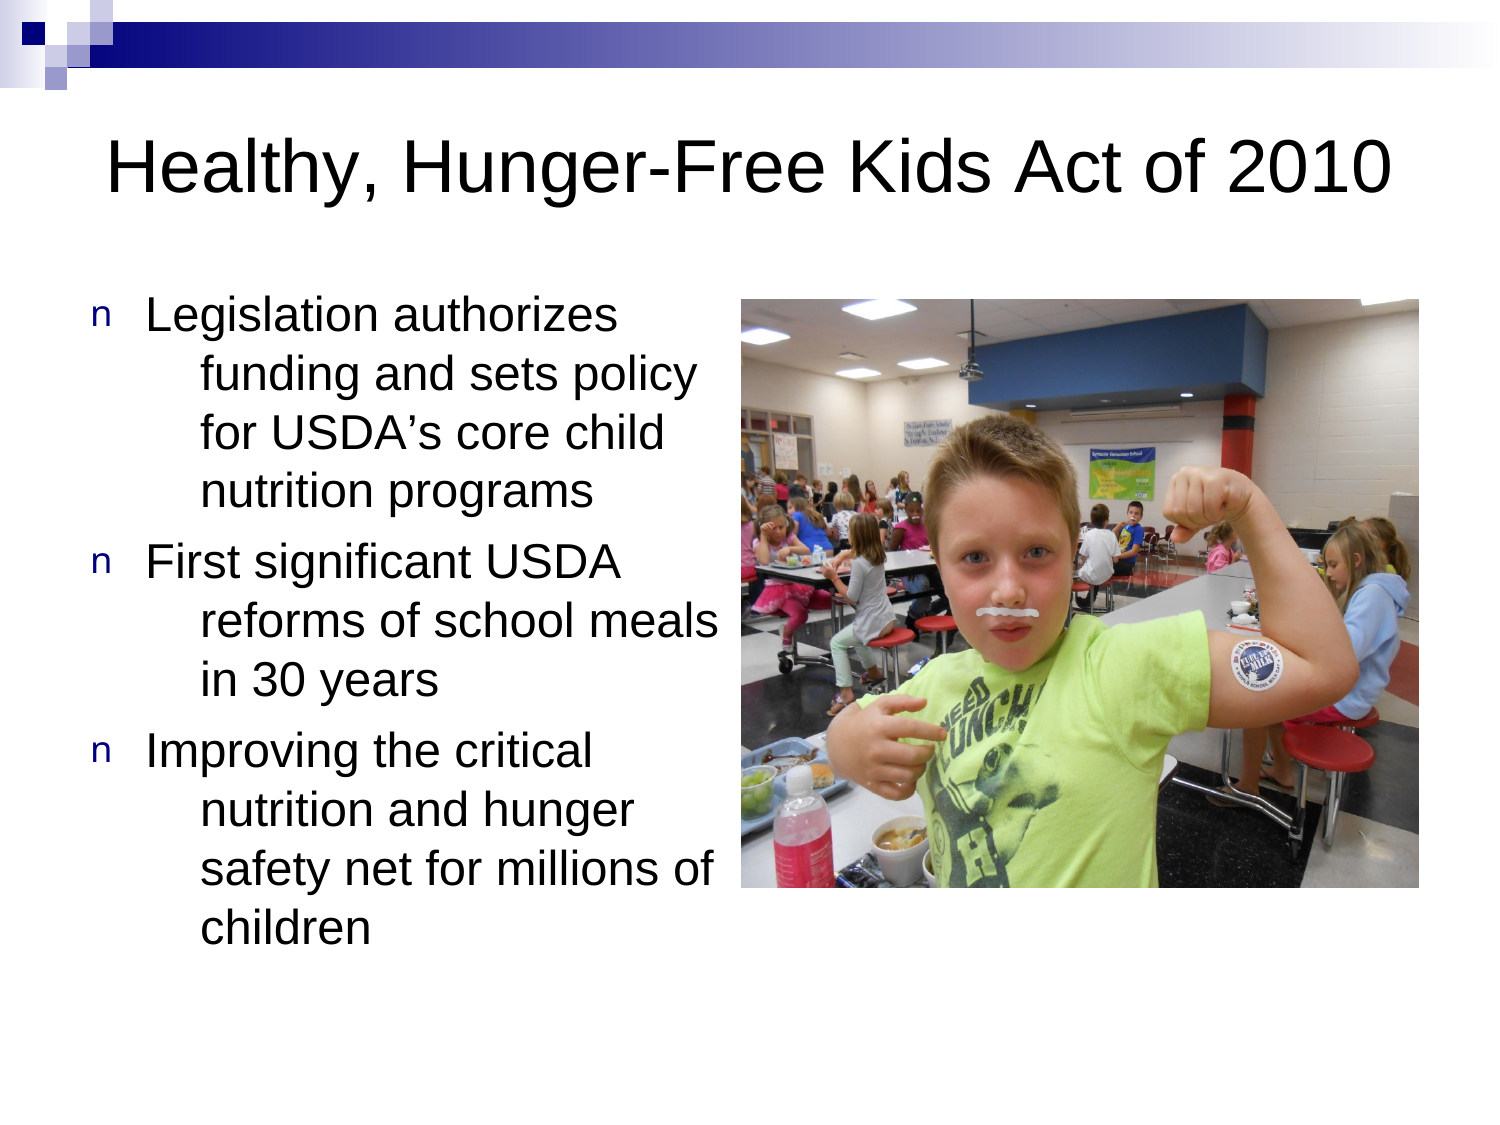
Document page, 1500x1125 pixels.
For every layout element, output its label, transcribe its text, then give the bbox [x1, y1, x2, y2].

picture [741, 299, 1419, 888]
title Healthy, Hunger-Free Kids Act of 2010 [75, 75, 1426, 250]
list Legislation authorizes funding and sets policy for USDA’s core child nutrition programs First significant USDA reforms of school meals in 30 years Improving the critical nutrition and hunger safety net for millions of children [75, 275, 738, 963]
